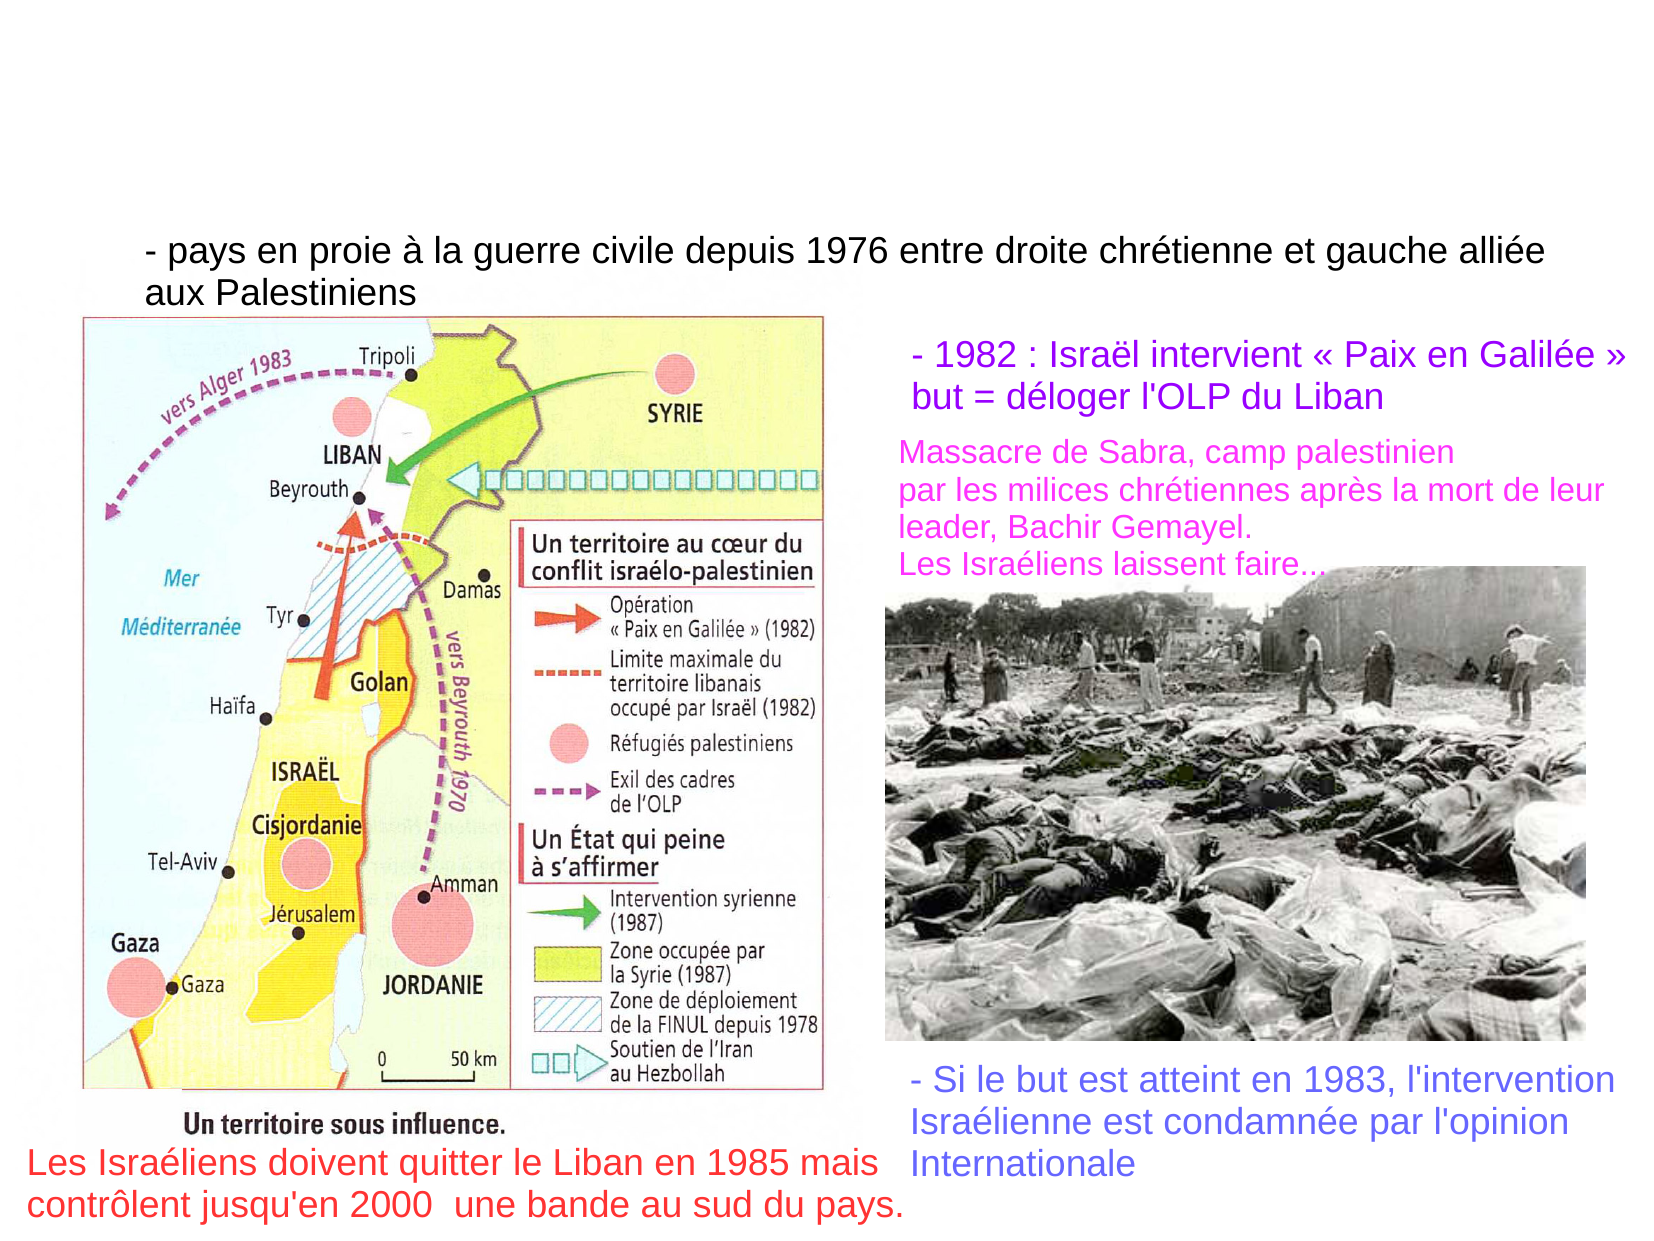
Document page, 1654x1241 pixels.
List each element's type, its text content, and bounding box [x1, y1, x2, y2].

text_box - pays en proie à la guerre civile depuis 1976 entre droite chrétienne et gauche alliée aux Palestiniens [129, 222, 1571, 322]
text_box - 1982 : Israël intervient « Paix en Galilée » but = déloger l'OLP du Liban [896, 326, 1642, 426]
picture [15, 259, 863, 1133]
text_box - Si le but est atteint en 1983, l'intervention Israélienne est condamnée par l'opinion Internationale [895, 1051, 1642, 1193]
text_box Massacre de Sabra, camp palestinien par les milices chrétiennes après la mort de leur leader, Bachir Gemayel. Les Israéliens laissent faire... [883, 426, 1630, 591]
picture [885, 591, 1586, 1041]
text_box Les Israéliens doivent quitter le Liban en 1985 mais contrôlent jusqu'en 2000 une bande au sud du pays. [11, 1133, 934, 1241]
